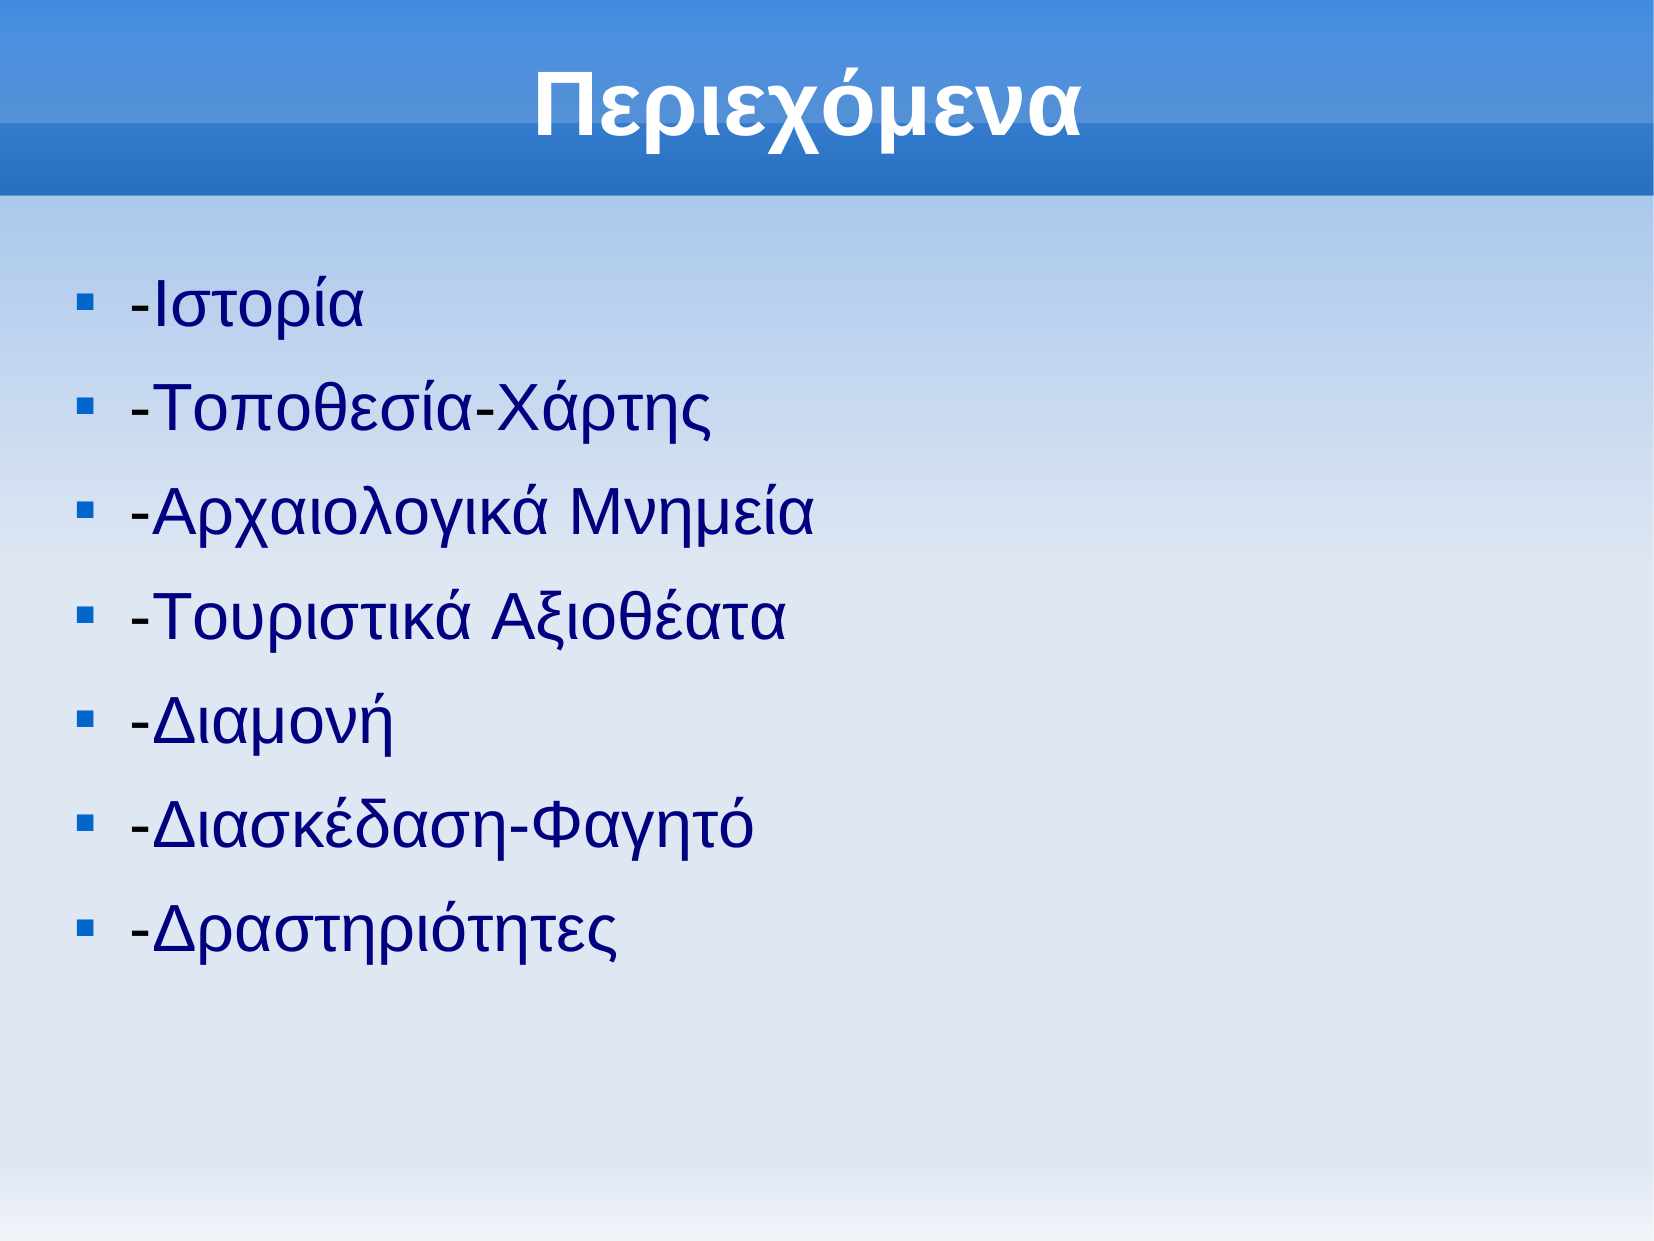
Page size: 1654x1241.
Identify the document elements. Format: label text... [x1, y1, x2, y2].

picture [0, 0, 1654, 1241]
list -Ιστορία -Τοποθεσία-Χάρτης -Αρχαιολογικά Μνημεία -Τουριστικά Αξιοθέατα -Διαμονή -Διασκέδαση-Φαγητό -Δραστηριότητες [59, 265, 1548, 1085]
title Περιεχόμενα [76, 0, 1565, 208]
